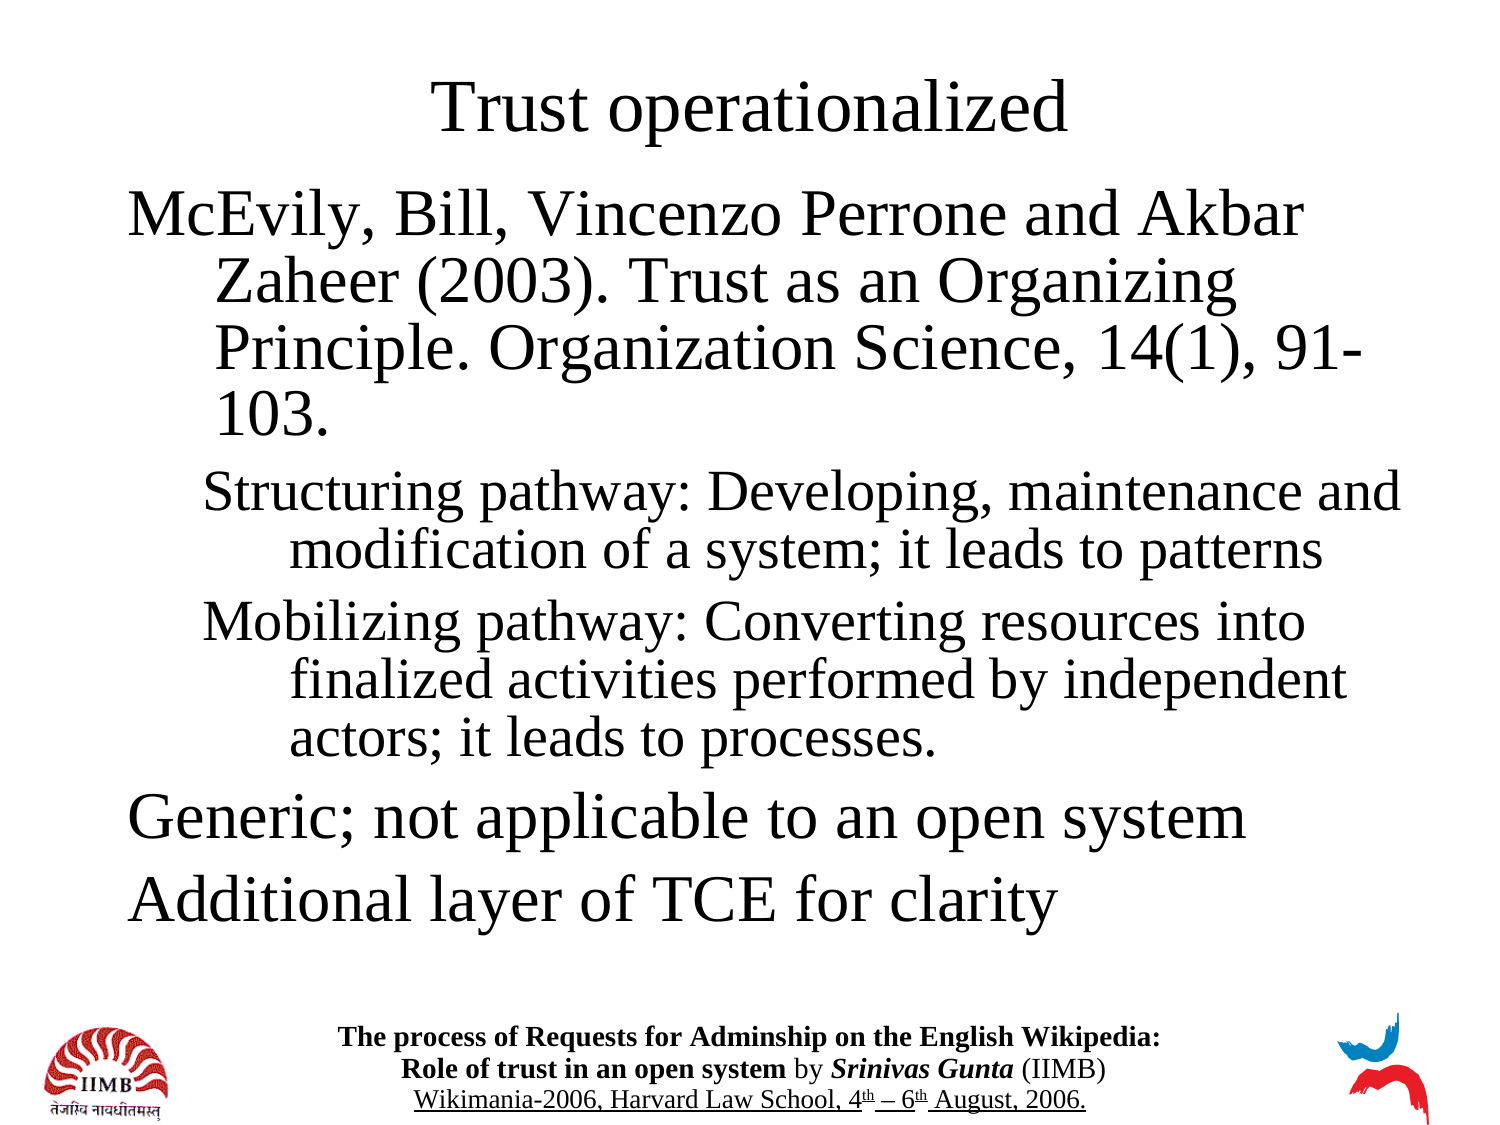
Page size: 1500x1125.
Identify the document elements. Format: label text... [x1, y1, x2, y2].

list McEvily, Bill, Vincenzo Perrone and Akbar Zaheer (2003). Trust as an Organizing Principle. Organization Science, 14(1), 91-103. Structuring pathway: Developing, maintenance and modification of a system; it leads to patterns Mobilizing pathway: Converting resources into finalized activities performed by independent actors; it leads to processes. Generic; not applicable to an open system Additional layer of TCE for clarity [112, 174, 1438, 1063]
title Trust operationalized [112, 37, 1388, 174]
picture [1337, 1063, 1431, 1125]
